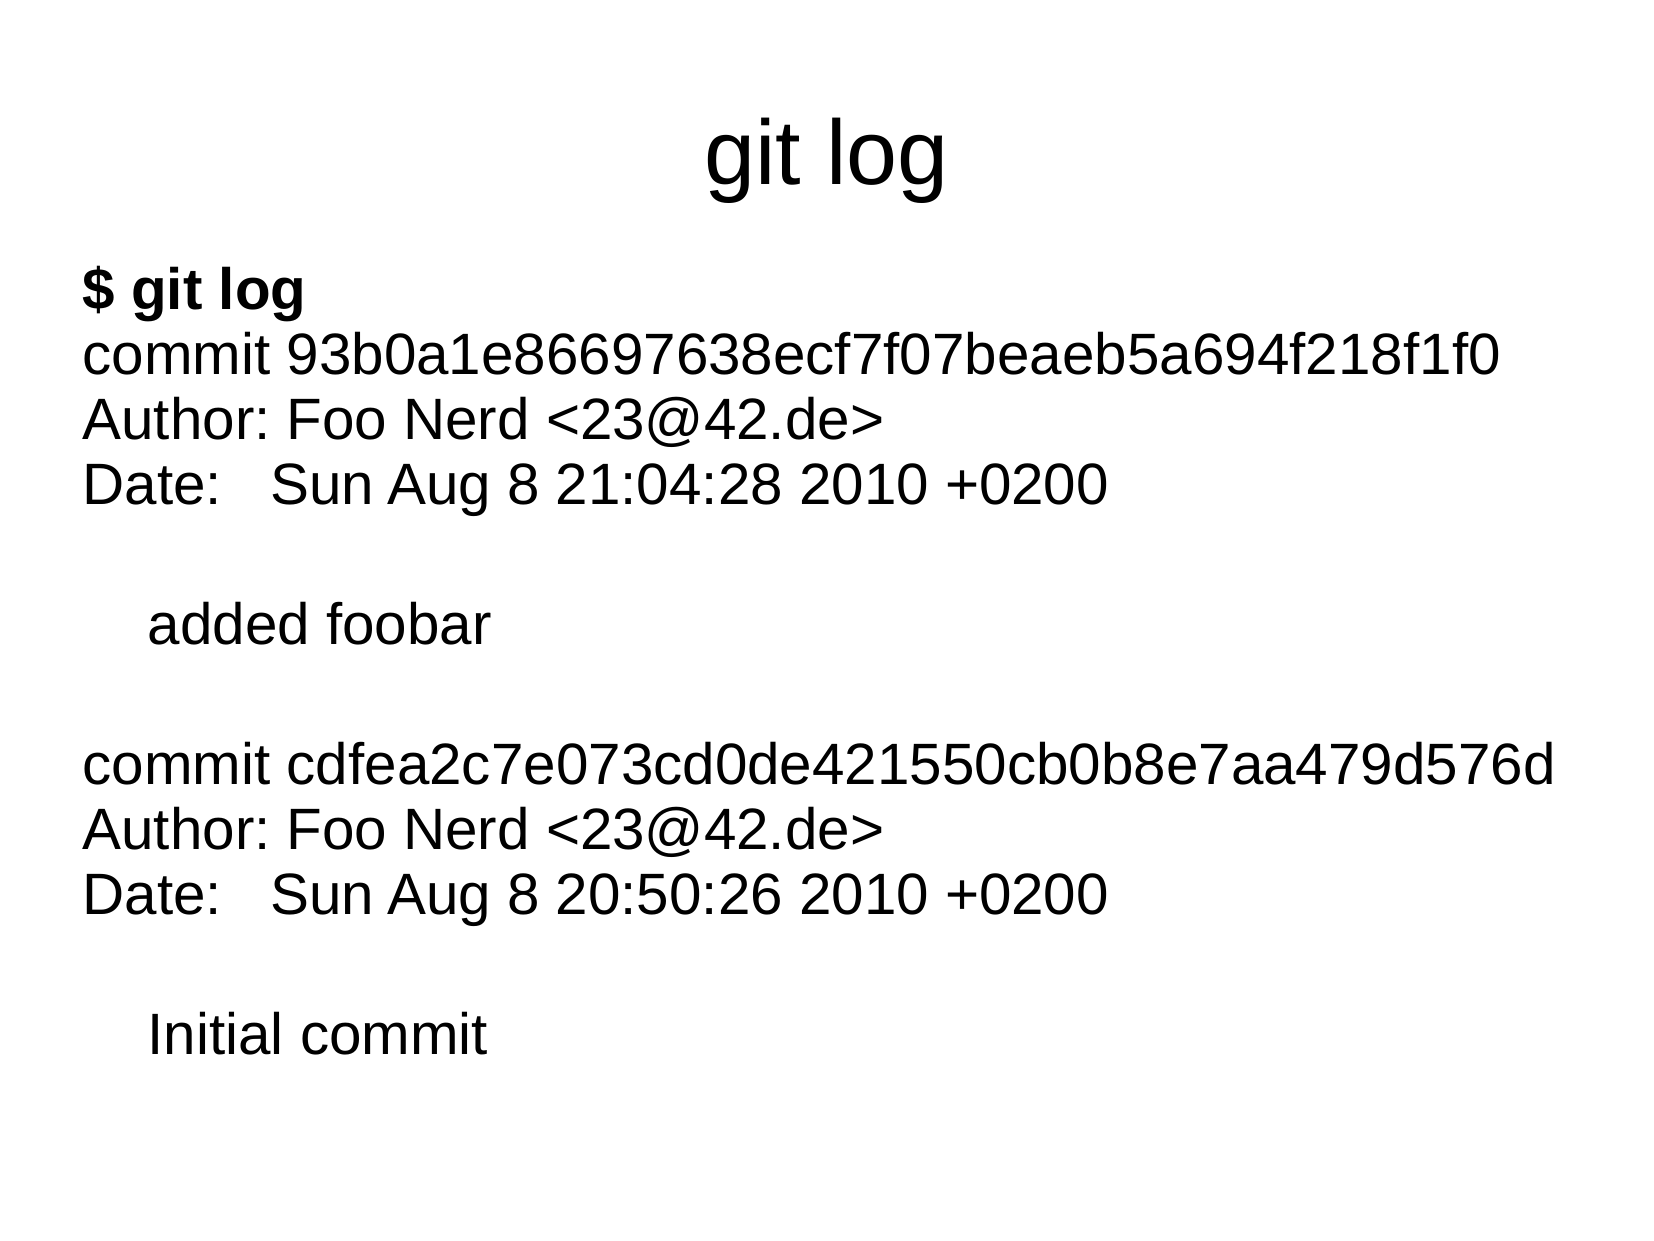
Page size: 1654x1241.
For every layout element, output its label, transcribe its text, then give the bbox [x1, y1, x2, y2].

title git log [82, 56, 1571, 250]
subtitle $ git log commit 93b0a1e86697638ecf7f07beaeb5a694f218f1f0 Author: Foo Nerd <23@42.de> Date: Sun Aug 8 21:04:28 2010 +0200 added foobar commit cdfea2c7e073cd0de421550cb0b8e7aa479d576d Author: Foo Nerd <23@42.de> Date: Sun Aug 8 20:50:26 2010 +0200 Initial commit [82, 257, 1571, 1142]
